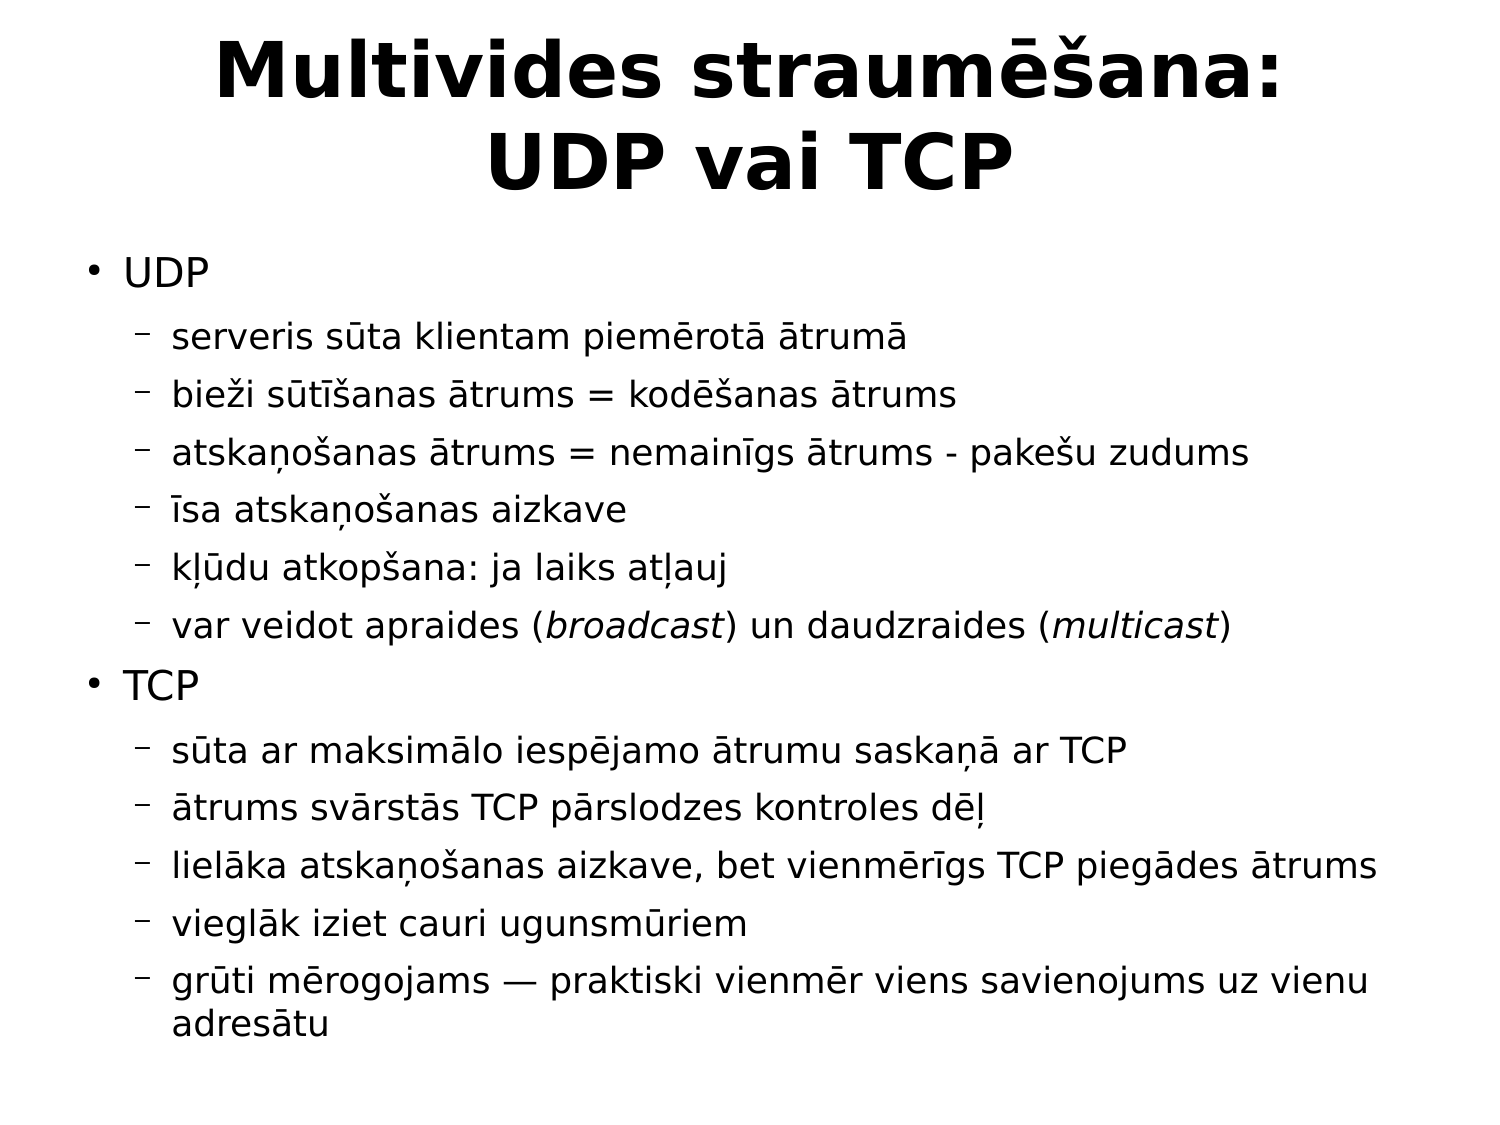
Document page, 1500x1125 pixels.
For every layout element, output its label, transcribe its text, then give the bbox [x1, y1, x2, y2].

title Multivides straumēšana: UDP vai TCP [75, 74, 1425, 150]
list UDP serveris sūta klientam piemērotā ātrumā bieži sūtīšanas ātrums = kodēšanas ātrums atskaņošanas ātrums = nemainīgs ātrums - pakešu zudums īsa atskaņošanas aizkave kļūdu atkopšana: ja laiks atļauj var veidot apraides (broadcast) un daudzraides (multicast) TCP sūta ar maksimālo iespējamo ātrumu saskaņā ar TCP ātrums svārstās TCP pārslodzes kontroles dēļ lielāka atskaņošanas aizkave, bet vienmērīgs TCP piegādes ātrums vieglāk iziet cauri ugunsmūriem grūti mērogojams — praktiski vienmēr viens savienojums uz vienu adresātu [75, 246, 1395, 1075]
